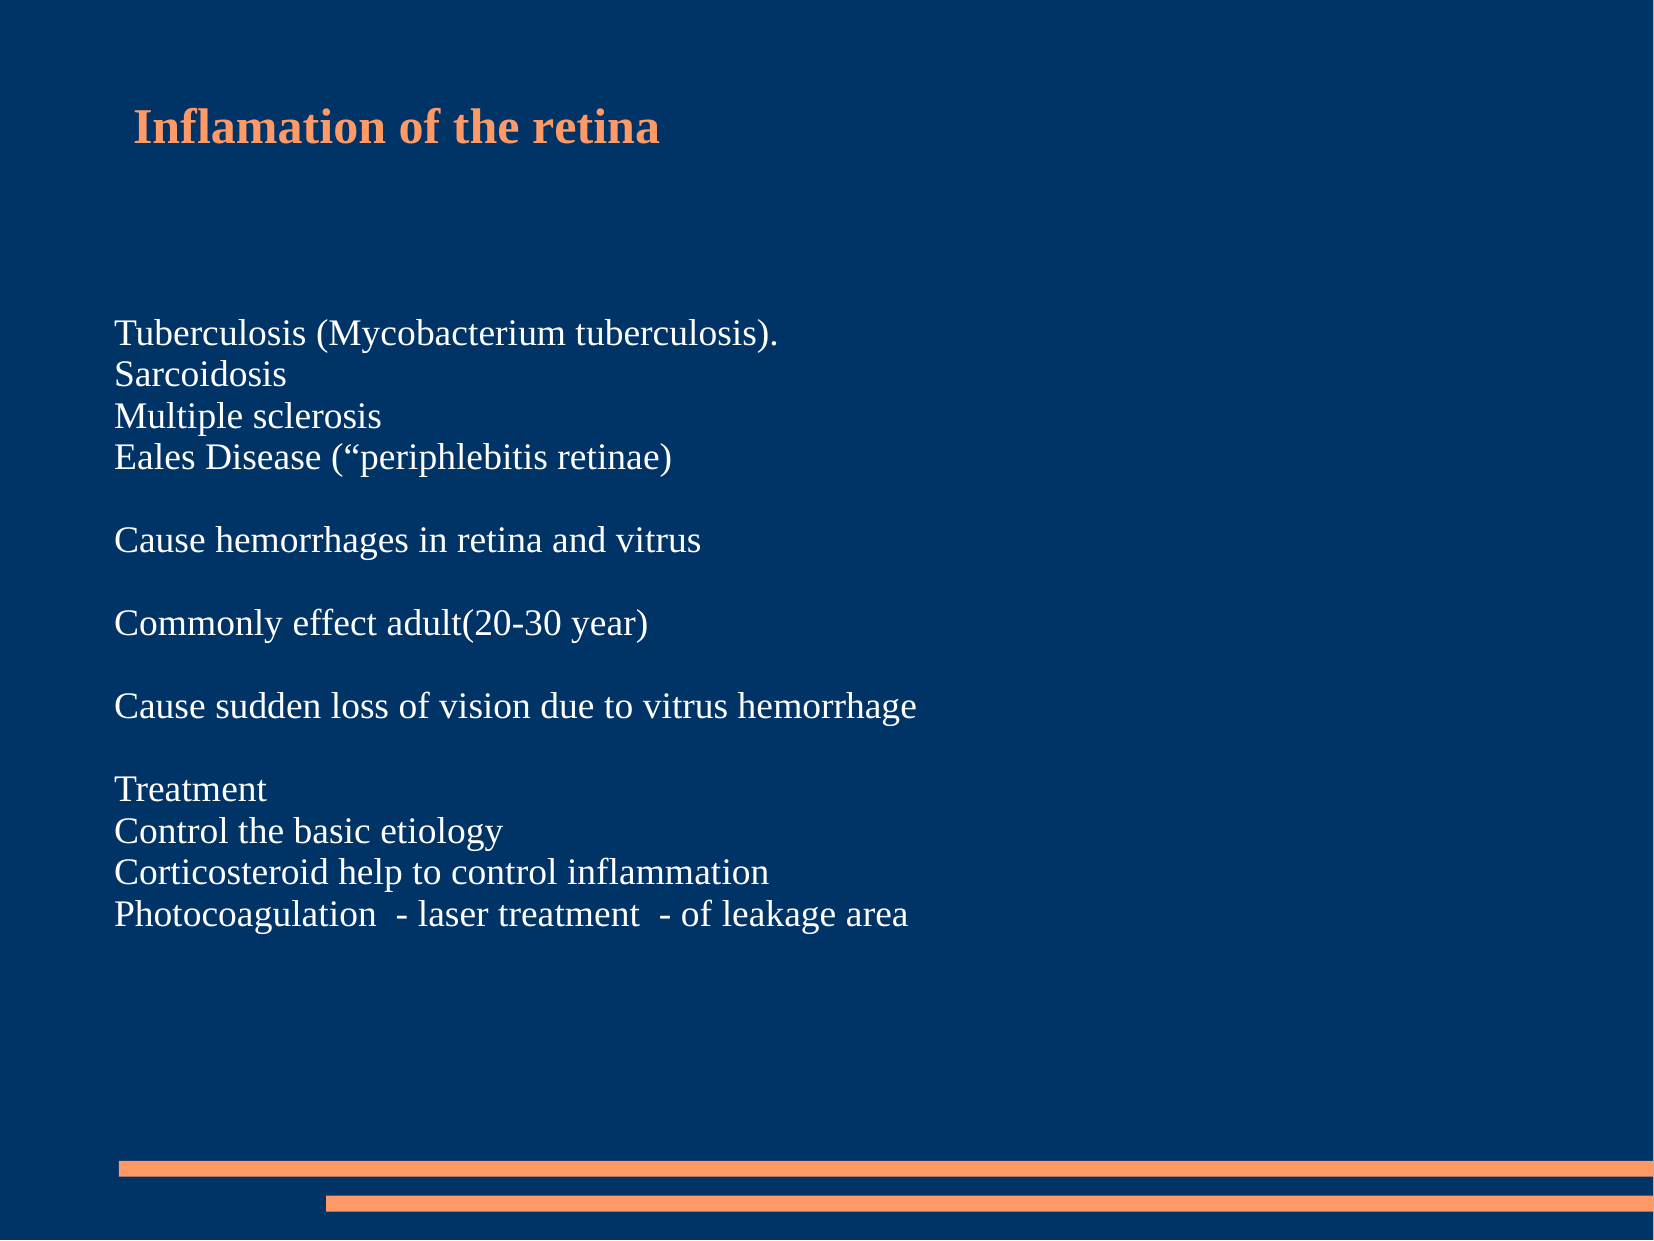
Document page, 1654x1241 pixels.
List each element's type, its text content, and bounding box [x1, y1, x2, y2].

title Inflamation of the retina [118, 23, 1531, 231]
text_box Tuberculosis (Mycobacterium tuberculosis). Sarcoidosis Multiple sclerosis Eales Disease (“periphlebitis retinae) Cause hemorrhages in retina and vitrus Commonly effect adult(20-30 year) Cause sudden loss of vision due to vitrus hemorrhage Treatment Control the basic etiology Corticosteroid help to control inflammation Photocoagulation - laser treatment - of leakage area [99, 304, 1394, 1075]
